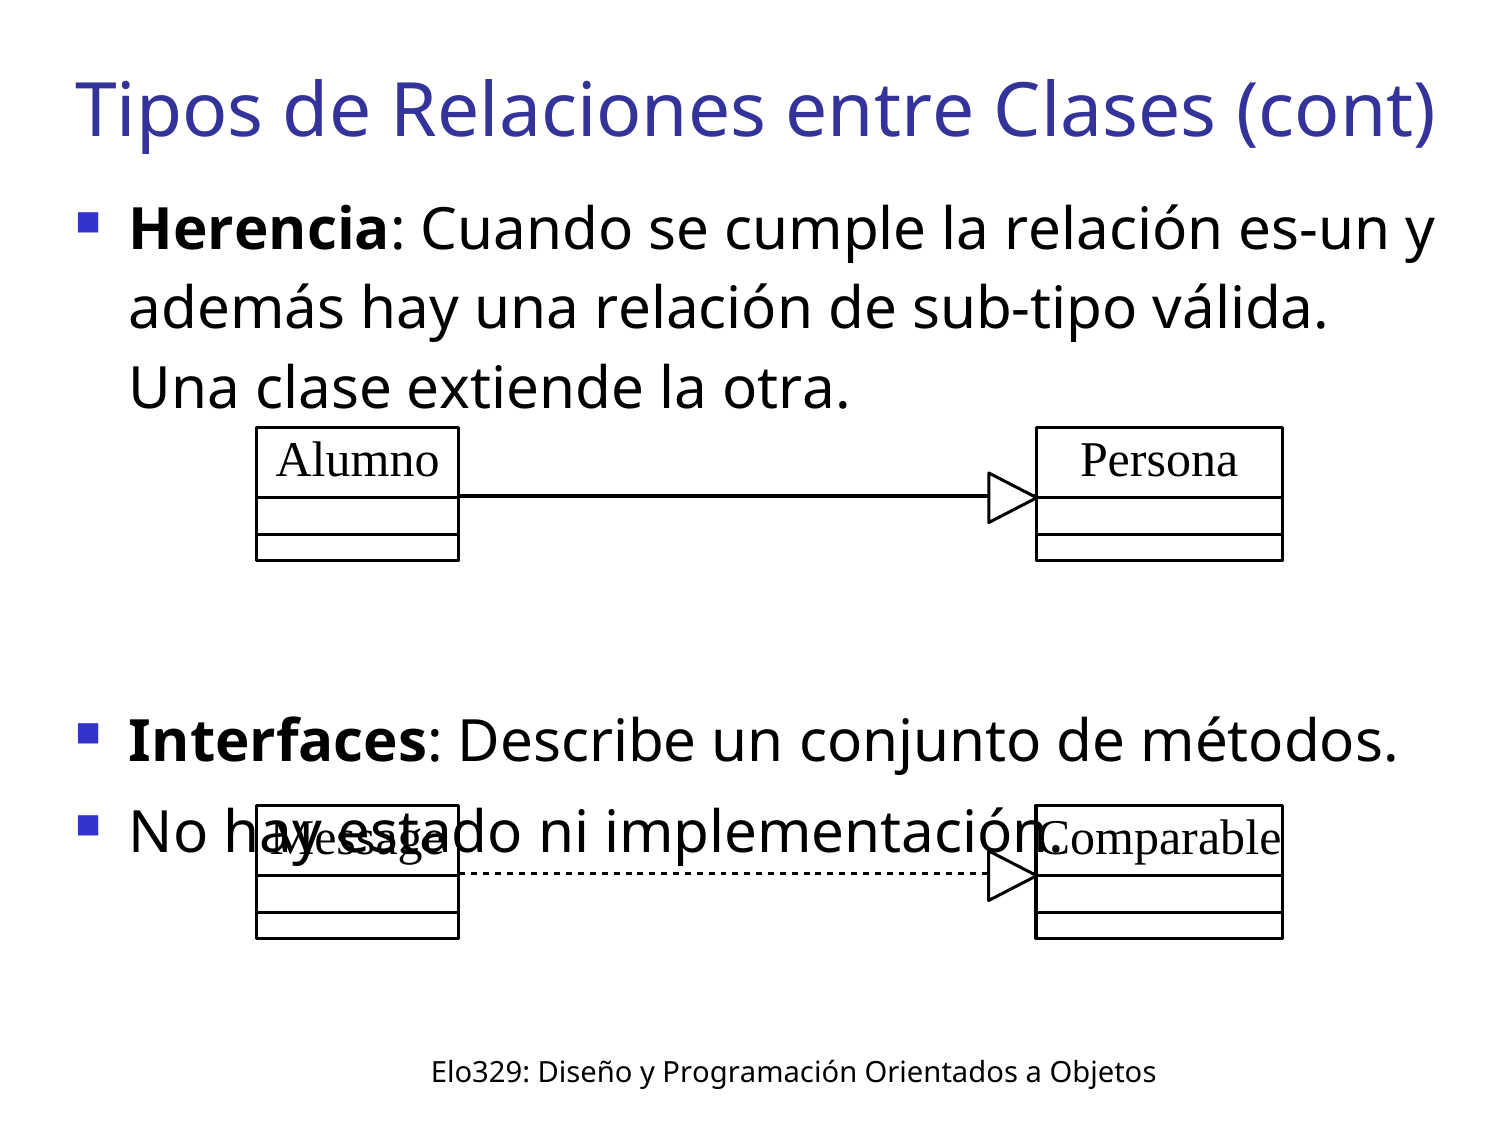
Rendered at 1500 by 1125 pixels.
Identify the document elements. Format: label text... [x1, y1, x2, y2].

text_box Persona [1038, 499, 1281, 559]
title Tipos de Relaciones entre Clases (cont) [75, 25, 1449, 188]
text_box Message [256, 805, 459, 874]
text_box [988, 472, 1037, 523]
text_box [988, 850, 1037, 901]
list Herencia: Cuando se cumple la relación es-un y además hay una relación de sub-tipo válida. Una clase extiende la otra. Interfaces: Describe un conjunto de métodos. No hay estado ni implementación. [75, 187, 1446, 1051]
text_box Comparable [1038, 877, 1281, 937]
text_box Persona [1036, 427, 1283, 496]
text_box Comparable [1036, 805, 1283, 874]
text_box Message [258, 877, 457, 937]
text_box Alumno [258, 499, 457, 559]
text_box Alumno [256, 427, 459, 496]
